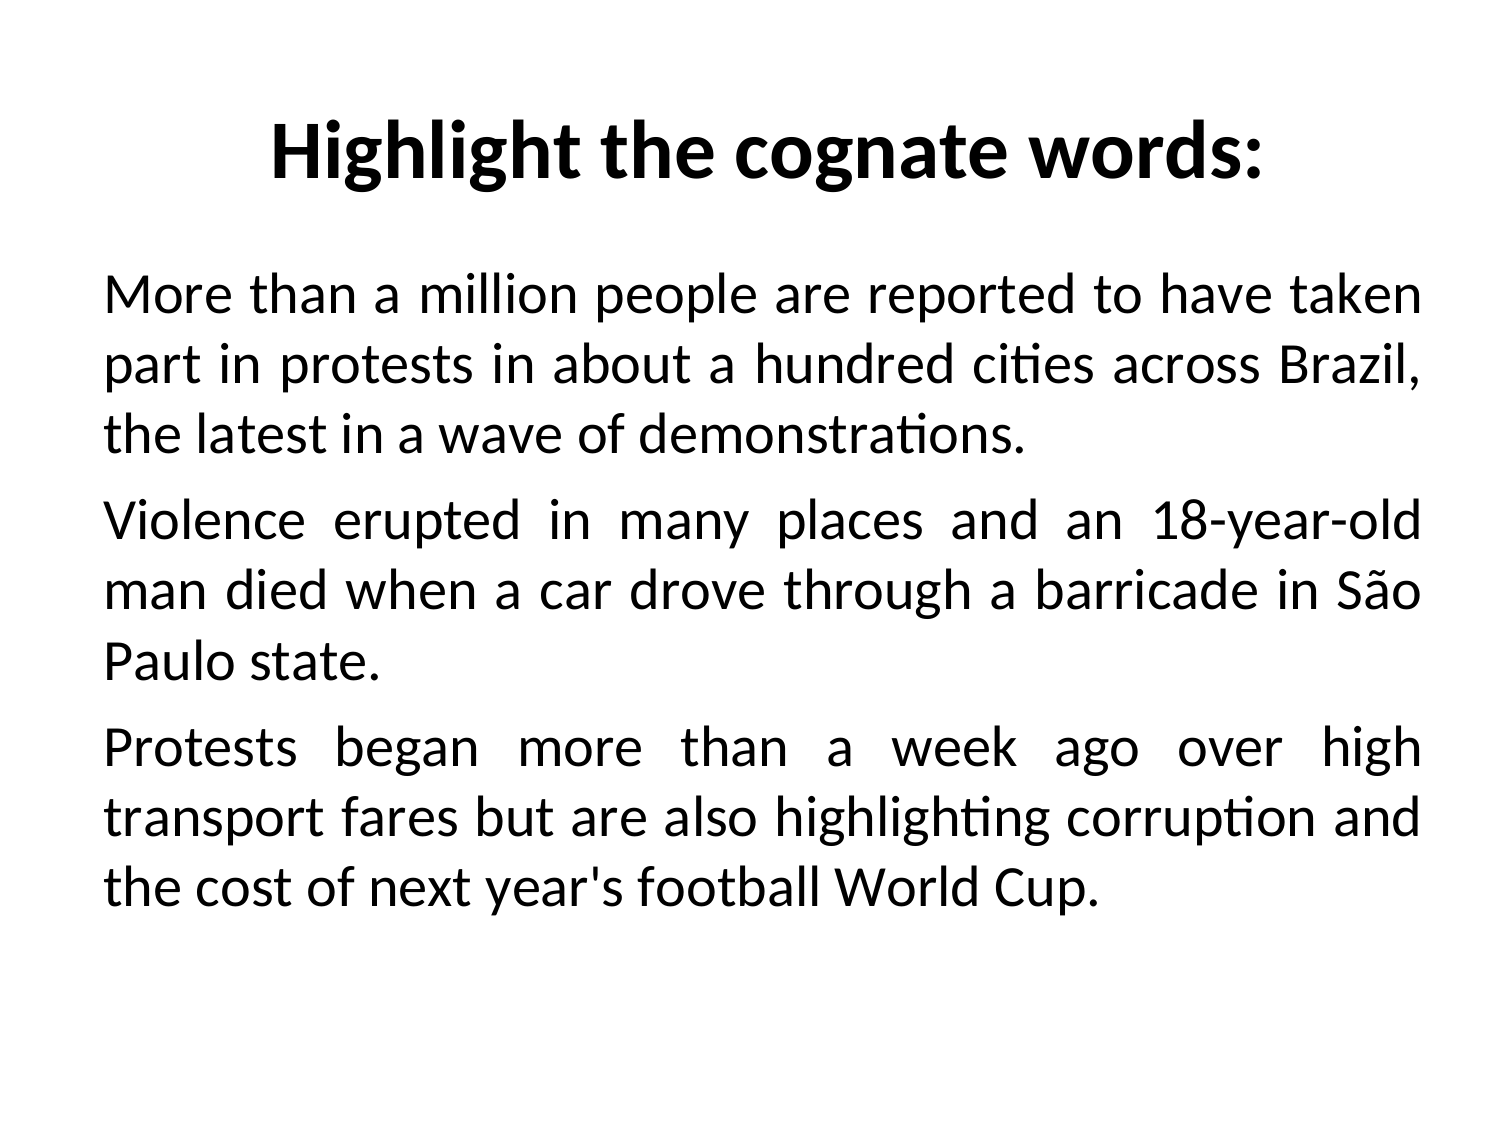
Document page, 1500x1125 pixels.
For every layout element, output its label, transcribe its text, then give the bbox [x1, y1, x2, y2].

text_box More than a million people are reported to have taken part in protests in about a hundred cities across Brazil, the latest in a wave of demonstrations. Violence erupted in many places and an 18-year-old man died when a car drove through a barricade in São Paulo state. Protests began more than a week ago over high transport fares but are also highlighting corruption and the cost of next year's football World Cup. [88, 160, 1439, 904]
text_box Highlight the cognate words: [88, 30, 1449, 159]
